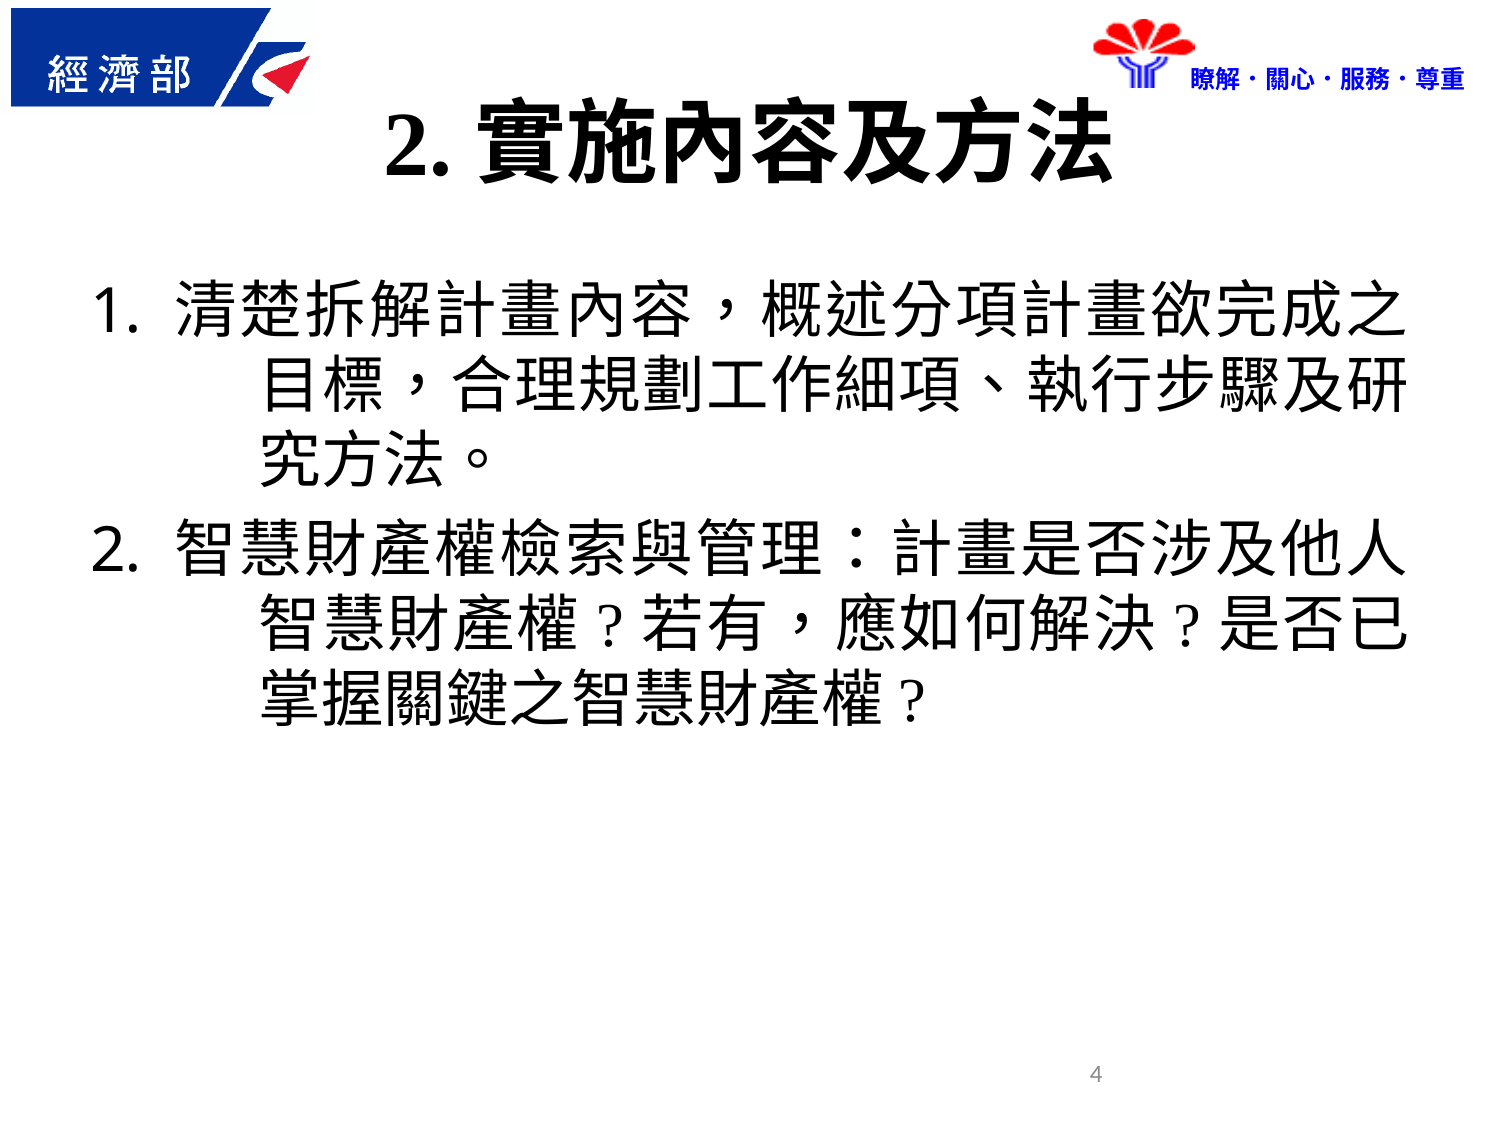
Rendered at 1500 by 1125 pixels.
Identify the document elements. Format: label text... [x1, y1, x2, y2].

text_box [1074, 1042, 1426, 1103]
list 清楚拆解計畫內容，概述分項計畫欲完成之目標，合理規劃工作細項、執行步驟及研究方法。 智慧財產權檢索與管理：計畫是否涉及他人智慧財產權?若有，應如何解決?是否已掌握關鍵之智慧財產權? [75, 219, 1426, 963]
title 2.實施內容及方法 [75, 45, 1426, 219]
